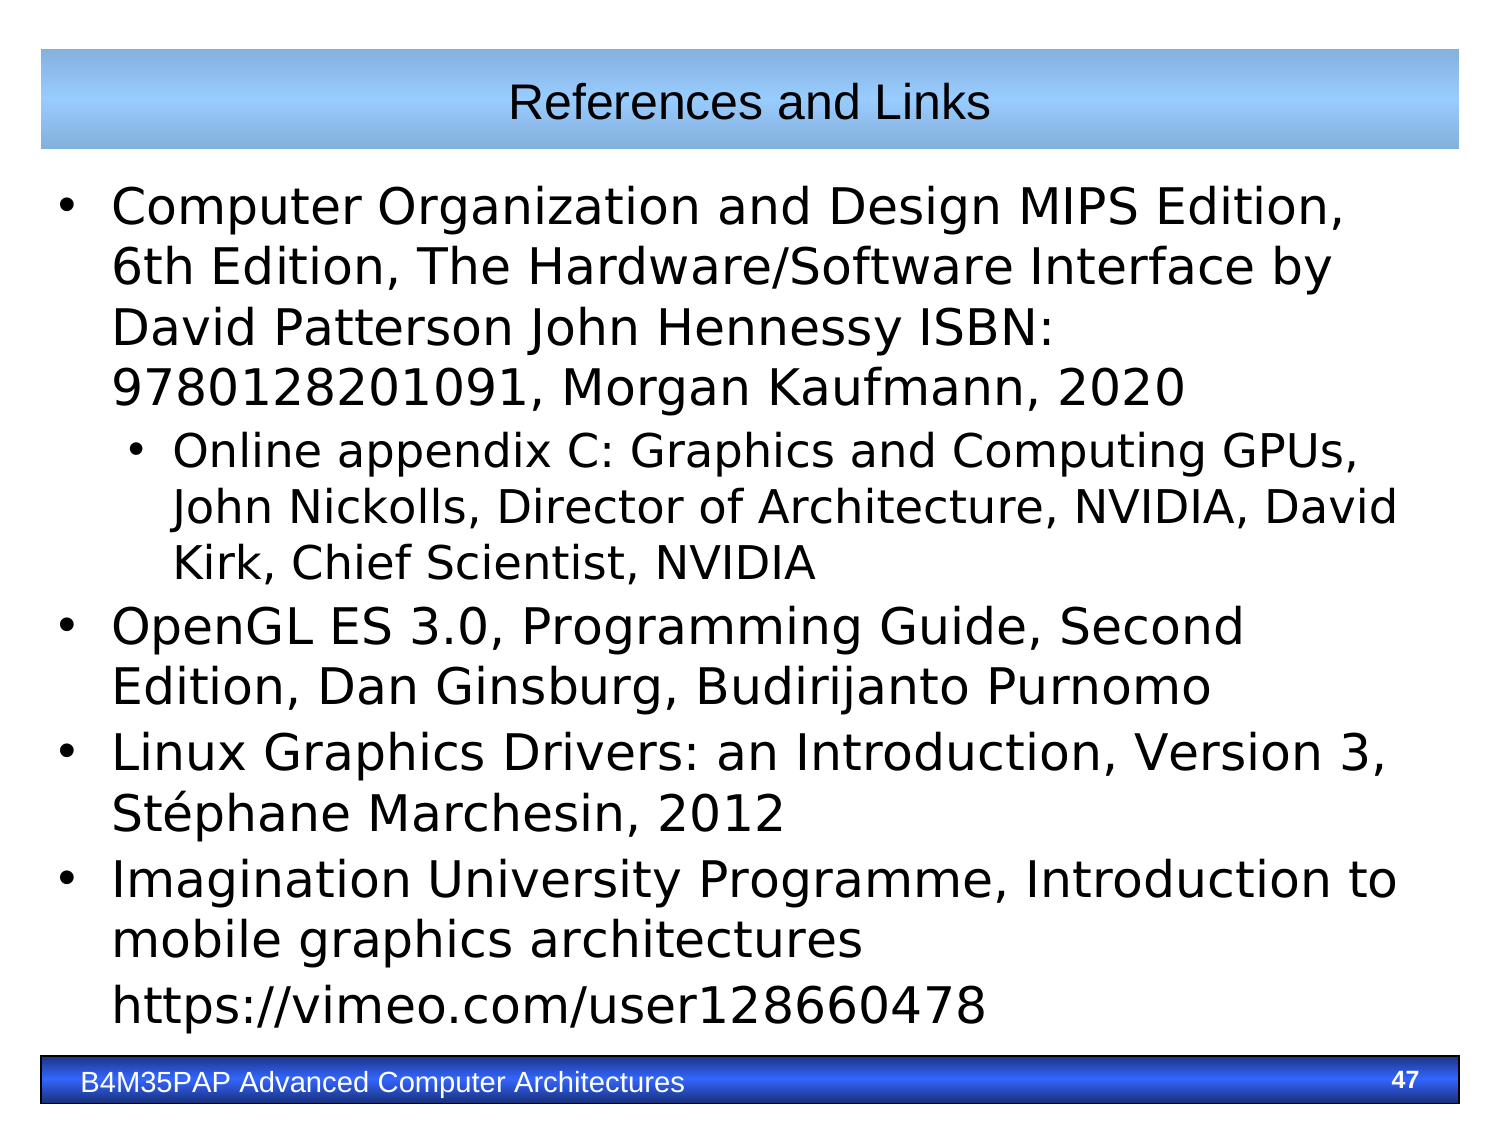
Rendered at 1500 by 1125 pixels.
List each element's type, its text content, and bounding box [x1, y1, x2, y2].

title References and Links [41, 49, 1459, 149]
list Computer Organization and Design MIPS Edition, 6th Edition, The Hardware/Software Interface by David Patterson John Hennessy ISBN: 9780128201091, Morgan Kaufmann, 2020 Online appendix C: Graphics and Computing GPUs, John Nickolls, Director of Architecture, NVIDIA, David Kirk, Chief Scientist, NVIDIA OpenGL ES 3.0, Programming Guide, Second Edition, Dan Ginsburg, Budirijanto Purnomo Linux Graphics Drivers: an Introduction, Version 3, Stéphane Marchesin, 2012 Imagination University Programme, Introduction to mobile graphics architectures https://vimeo.com/user128660478 [44, 166, 1458, 1045]
